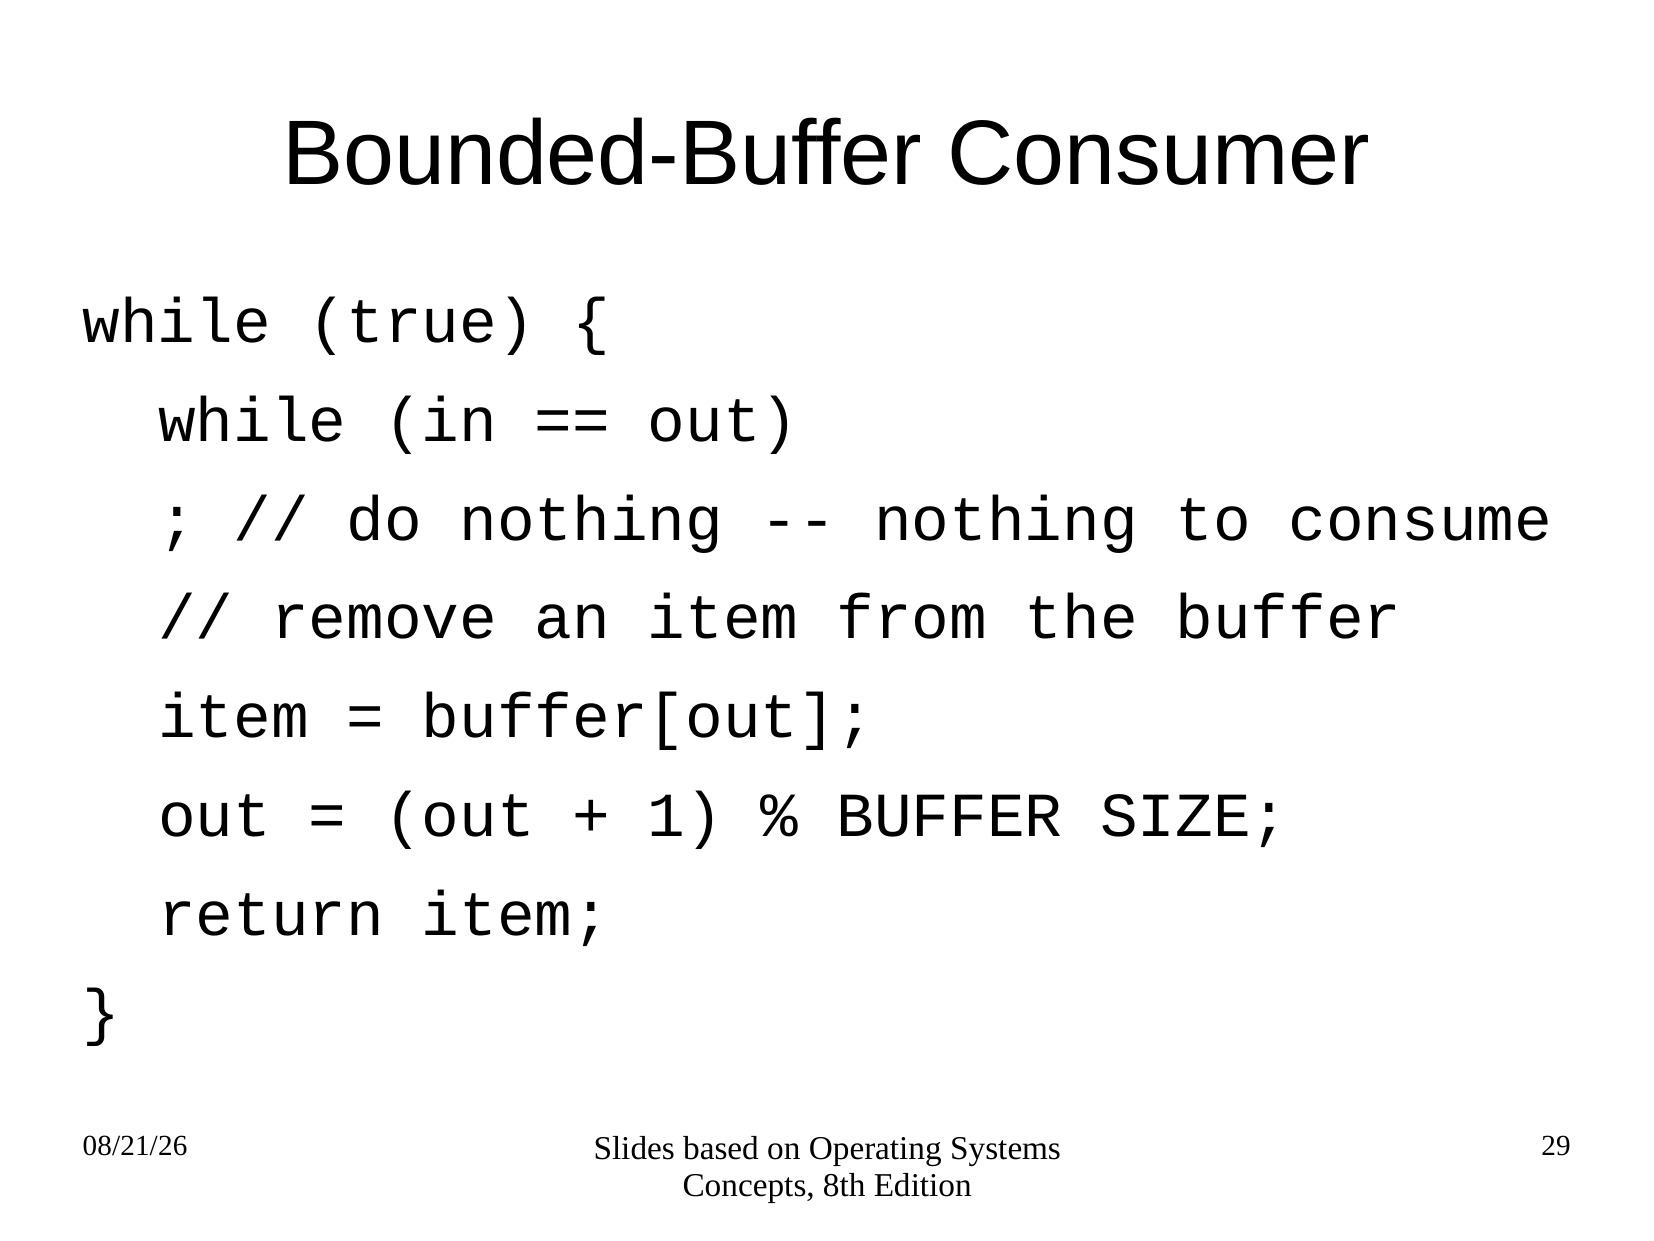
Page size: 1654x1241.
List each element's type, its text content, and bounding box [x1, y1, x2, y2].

list while (true) { while (in == out) ; // do nothing -- nothing to consume // remove an item from the buffer item = buffer[out]; out = (out + 1) % BUFFER SIZE; return item; } [82, 290, 1571, 1109]
title Bounded-Buffer Consumer [82, 49, 1571, 257]
